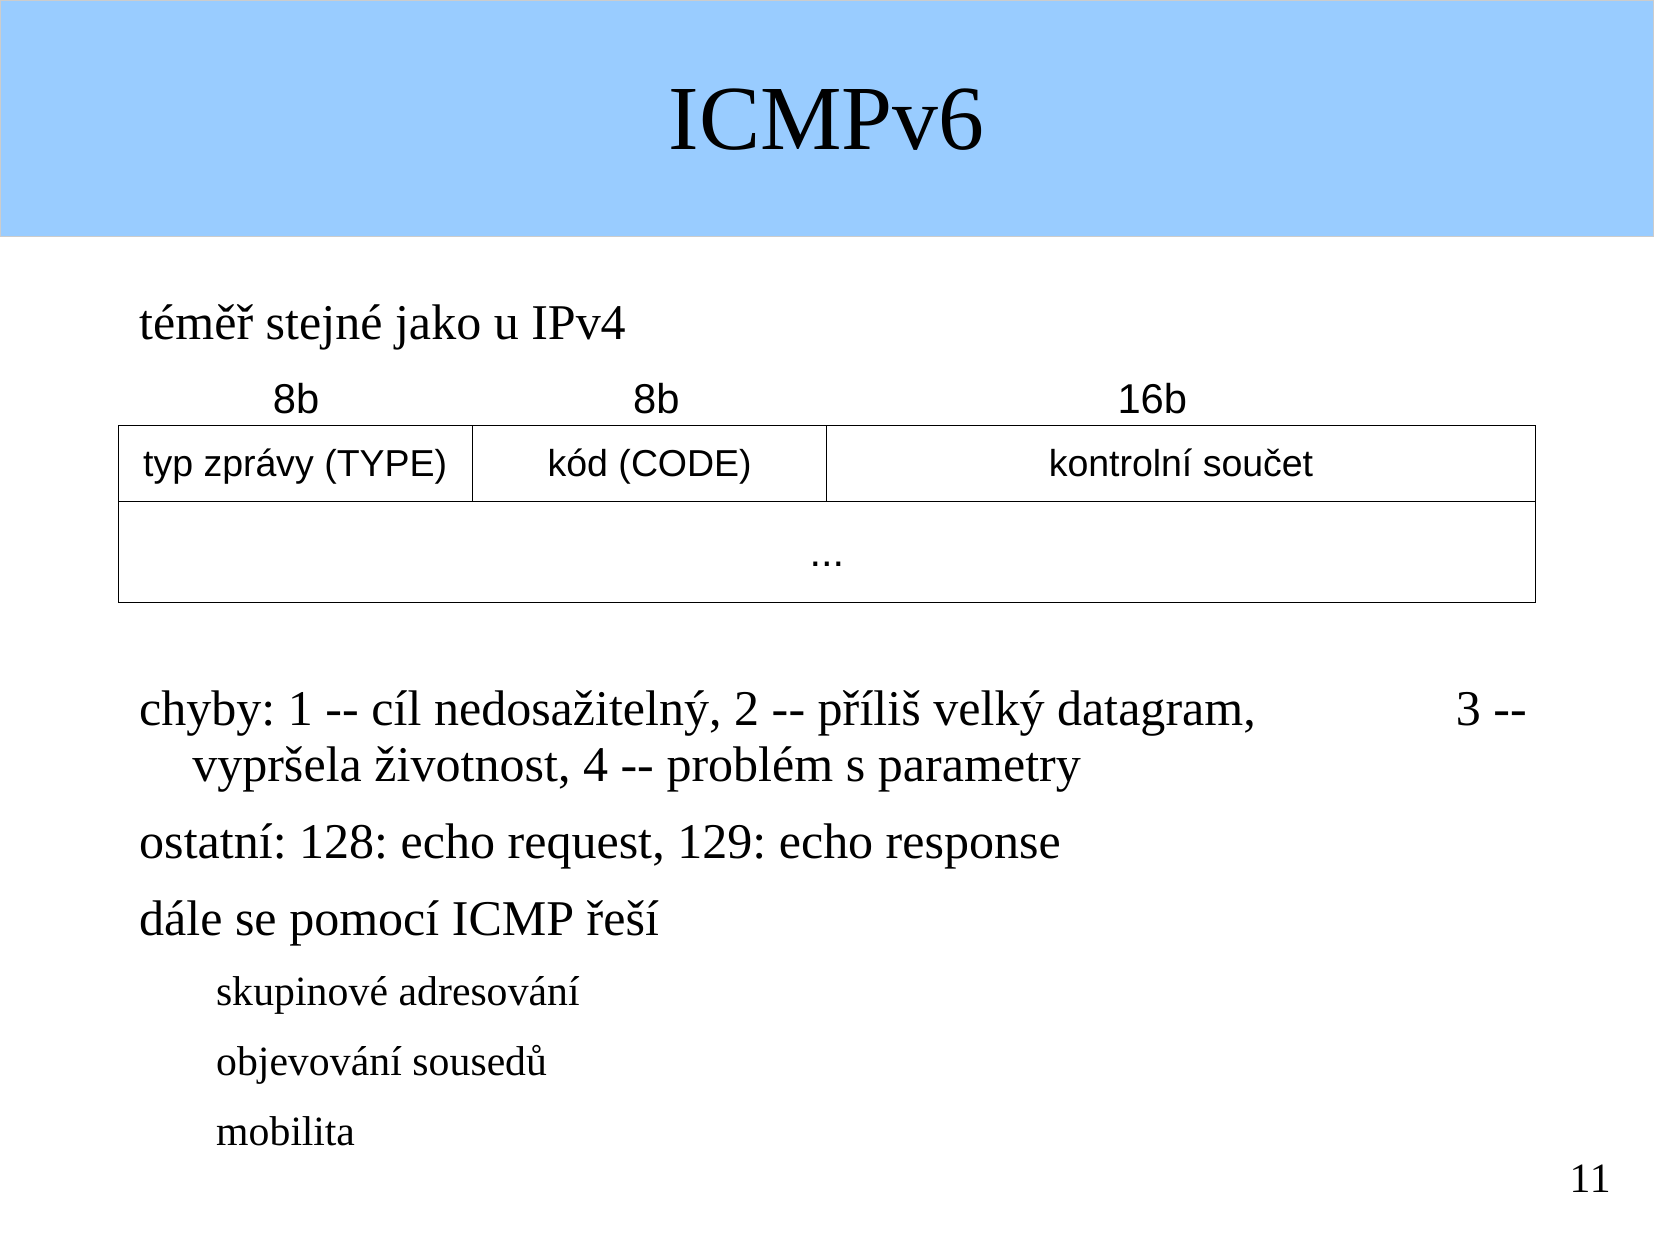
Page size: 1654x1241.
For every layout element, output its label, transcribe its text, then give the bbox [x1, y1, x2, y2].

text_box 8b [254, 376, 338, 429]
text_box ... [118, 501, 1536, 603]
text_box 16b [1110, 375, 1195, 429]
text_box typ zprávy (TYPE) [118, 425, 472, 501]
text_box kód (CODE) [472, 425, 826, 501]
title ICMPv6 [0, 0, 1654, 237]
text_box kontrolní součet [826, 425, 1536, 501]
list téměř stejné jako u IPv4 chyby: 1 -- cíl nedosažitelný, 2 -- příliš velký datagram, 3 -- vypršela životnost, 4 -- problém s parametry ostatní: 128: echo request, 129: echo response dále se pomocí ICMP řeší skupinové adresování objevování sousedů mobilita [121, 295, 1534, 425]
text_box 8b [614, 376, 699, 429]
list téměř stejné jako u IPv4 chyby: 1 -- cíl nedosažitelný, 2 -- příliš velký datagram, 3 -- vypršela životnost, 4 -- problém s parametry ostatní: 128: echo request, 129: echo response dále se pomocí ICMP řeší skupinové adresování objevování sousedů mobilita [121, 603, 1534, 1155]
